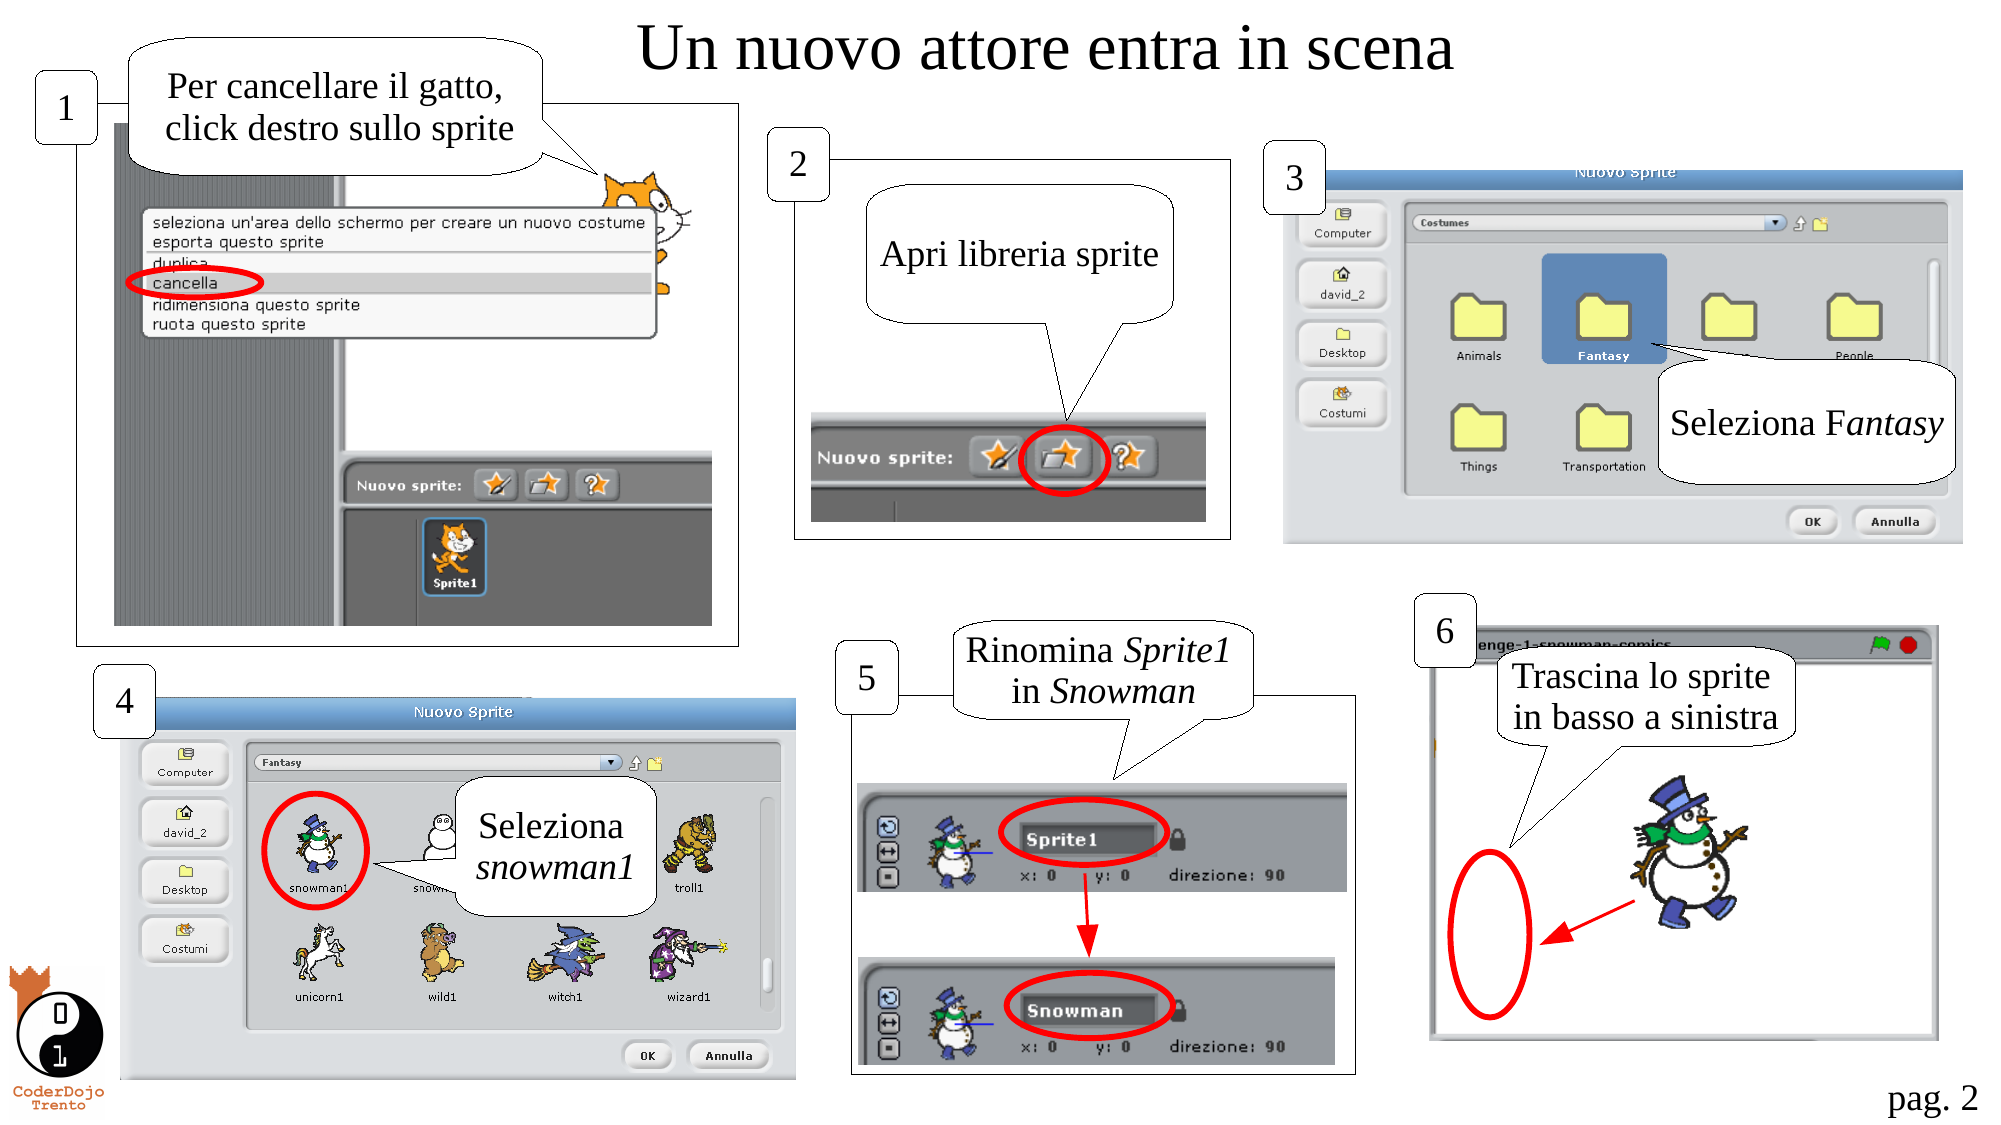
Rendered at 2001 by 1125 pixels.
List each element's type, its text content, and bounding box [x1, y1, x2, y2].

text_box [851, 695, 1356, 1075]
text_box Rinomina Sprite1 in Snowman [953, 620, 1254, 780]
text_box Un nuovo attore entra in scena [622, 2, 1472, 92]
text_box Seleziona snowman1 [373, 776, 657, 917]
text_box [76, 103, 739, 647]
text_box Seleziona Fantasy [1651, 343, 1956, 485]
picture [811, 364, 1206, 522]
text_box Trascina lo sprite in basso a sinistra [1497, 646, 1796, 848]
text_box 4 [93, 664, 156, 739]
picture [114, 123, 712, 626]
text_box 2 [767, 127, 830, 202]
picture [857, 783, 1347, 892]
text_box Per cancellare il gatto, click destro sullo sprite [128, 37, 598, 176]
picture [9, 966, 105, 1120]
text_box pag. 2 [1867, 1072, 2000, 1123]
picture [1429, 625, 1939, 1041]
picture [1283, 170, 1963, 544]
text_box [794, 159, 1231, 540]
text_box 5 [835, 640, 899, 715]
text_box 3 [1263, 140, 1326, 215]
text_box 6 [1414, 593, 1477, 668]
text_box Apri libreria sprite [866, 184, 1174, 421]
picture [858, 957, 1335, 1065]
text_box 1 [35, 70, 98, 145]
picture [120, 697, 796, 1080]
